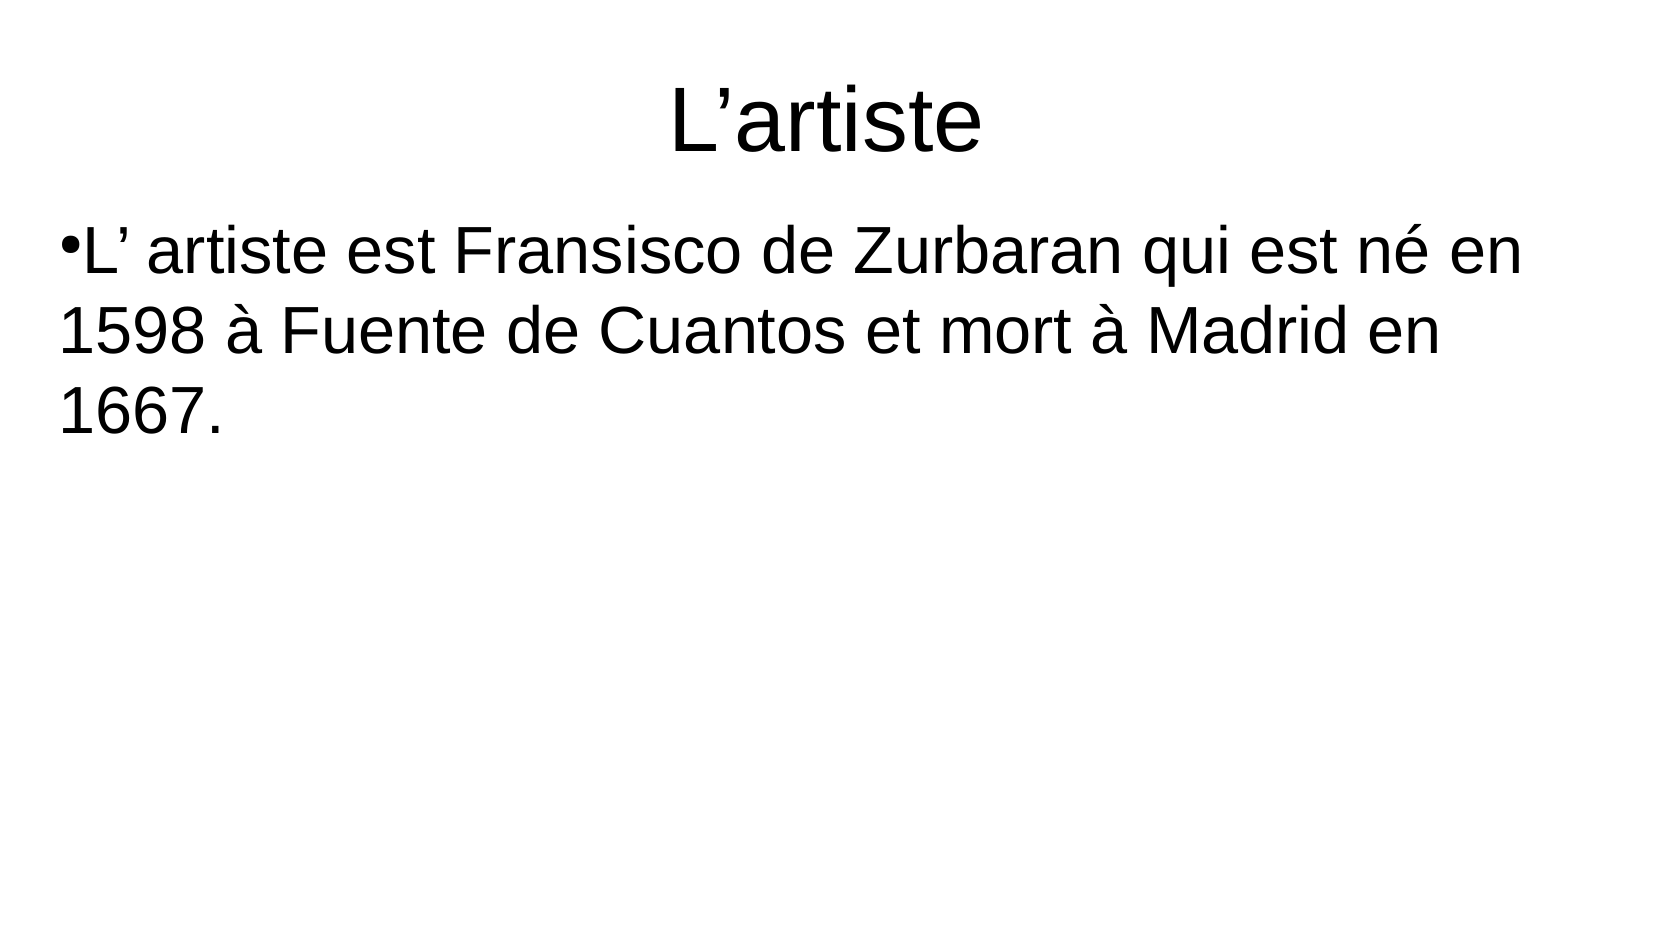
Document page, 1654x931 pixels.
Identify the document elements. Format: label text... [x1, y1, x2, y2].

list L’ artiste est Fransisco de Zurbaran qui est né en 1598 à Fuente de Cuantos et mort à Madrid en 1667. [59, 206, 1548, 747]
title L’artiste [82, 37, 1571, 193]
